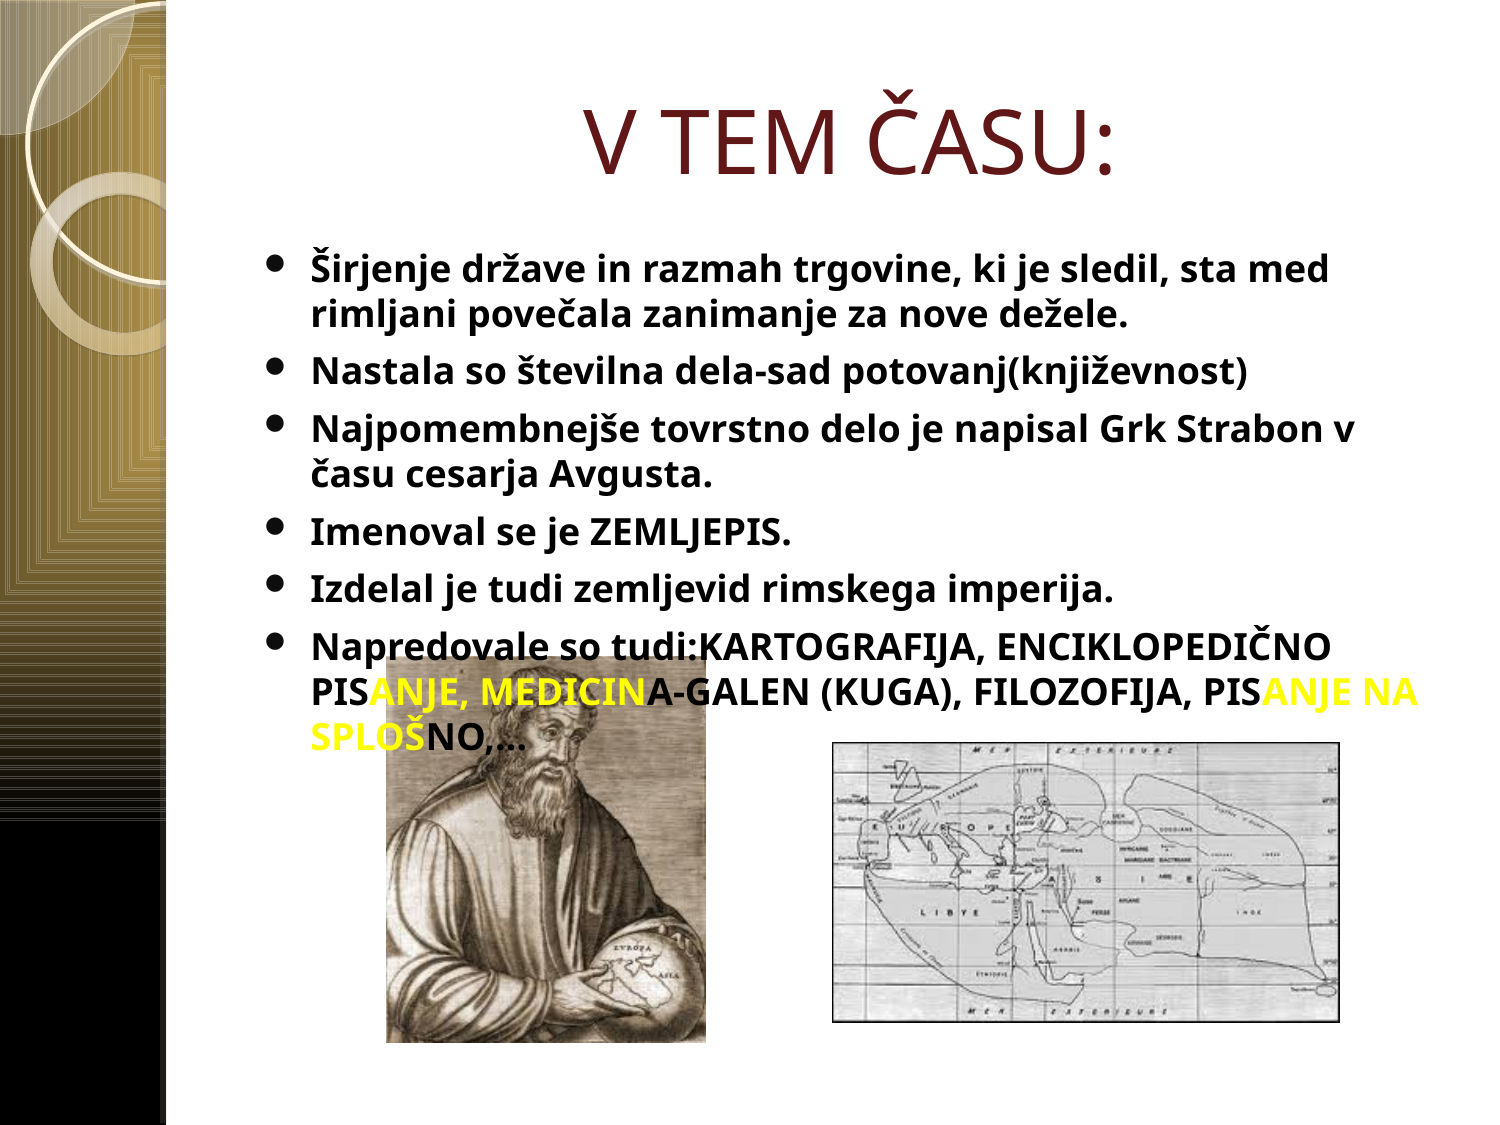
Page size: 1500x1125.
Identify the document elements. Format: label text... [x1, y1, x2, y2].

list Širjenje države in razmah trgovine, ki je sledil, sta med rimljani povečala zanimanje za nove dežele. Nastala so številna dela-sad potovanj(književnost) Najpomembnejše tovrstno delo je napisal Grk Strabon v času cesarja Avgusta. Imenoval se je ZEMLJEPIS. Izdelal je tudi zemljevid rimskega imperija. Napredovale so tudi:KARTOGRAFIJA, ENCIKLOPEDIČNO PISANJE, MEDICINA-GALEN (KUGA), FILOZOFIJA, PISANJE NA SPLOŠNO,… [235, 237, 1466, 1025]
picture [386, 1025, 706, 1043]
picture [832, 742, 1340, 1023]
title V TEM ČASU: [235, 45, 1466, 233]
